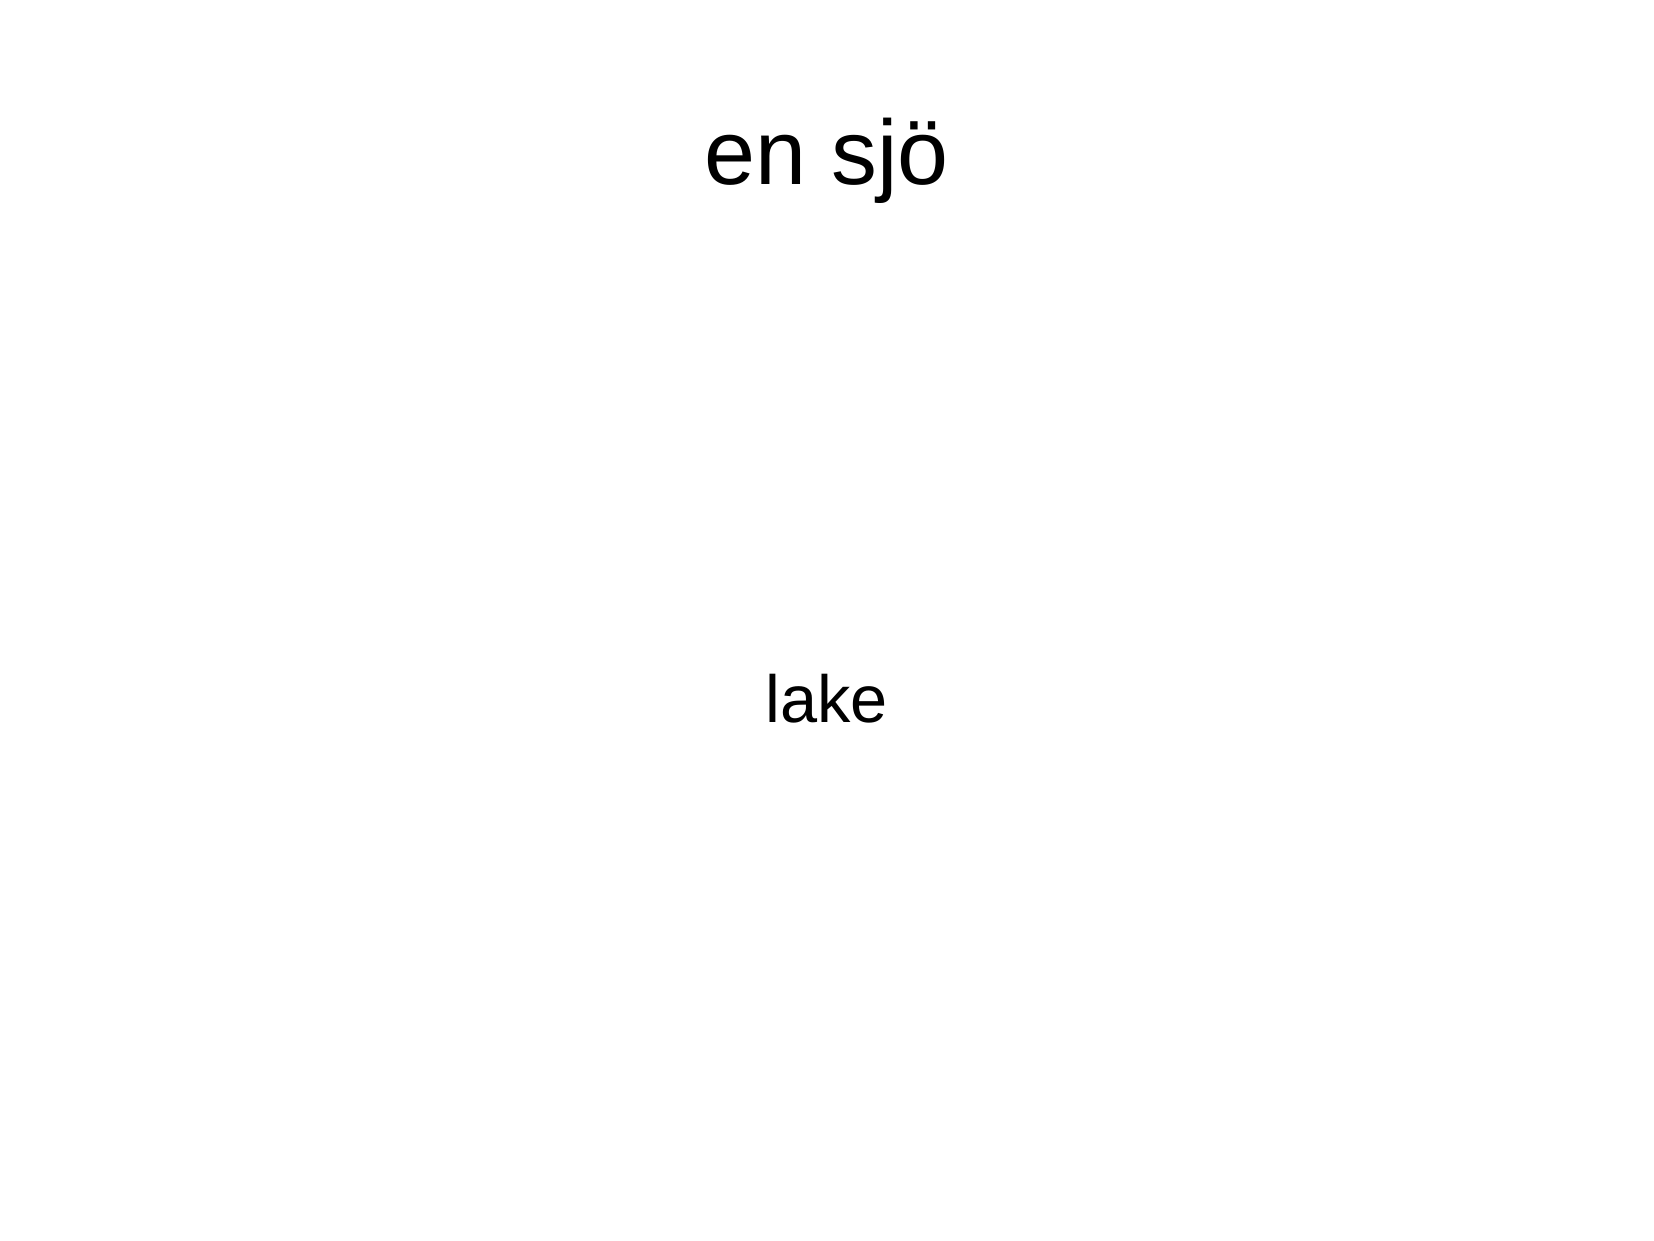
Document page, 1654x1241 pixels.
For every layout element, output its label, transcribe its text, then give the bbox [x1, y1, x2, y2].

title en sjö [82, 56, 1571, 250]
subtitle lake [82, 297, 1571, 1102]
